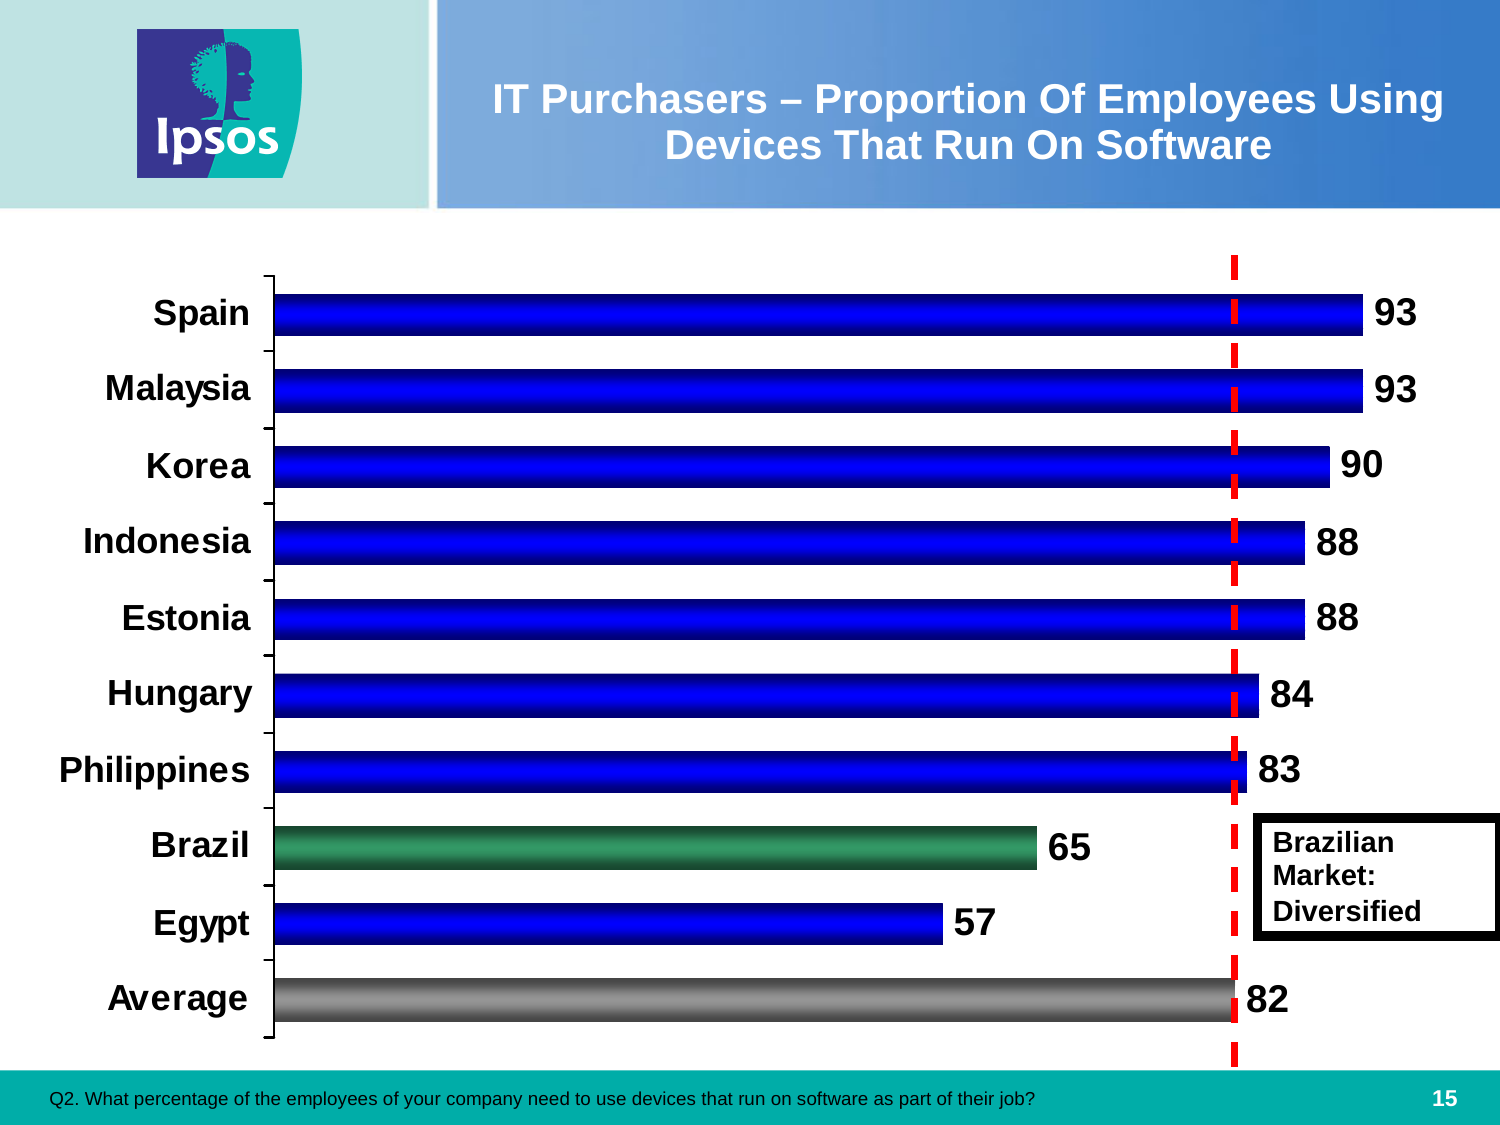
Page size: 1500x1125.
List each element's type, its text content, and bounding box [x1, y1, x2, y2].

picture [0, 0, 1500, 213]
text_box Q2. What percentage of the employees of your company need to use devices that run on software as part of their job? [29, 1084, 1365, 1117]
text_box Brazilian Market: Diversified [1257, 817, 1500, 937]
chart [17, 232, 1479, 1050]
title IT Purchasers – Proportion Of Employees Using Devices That Run On Software [462, 58, 1476, 177]
